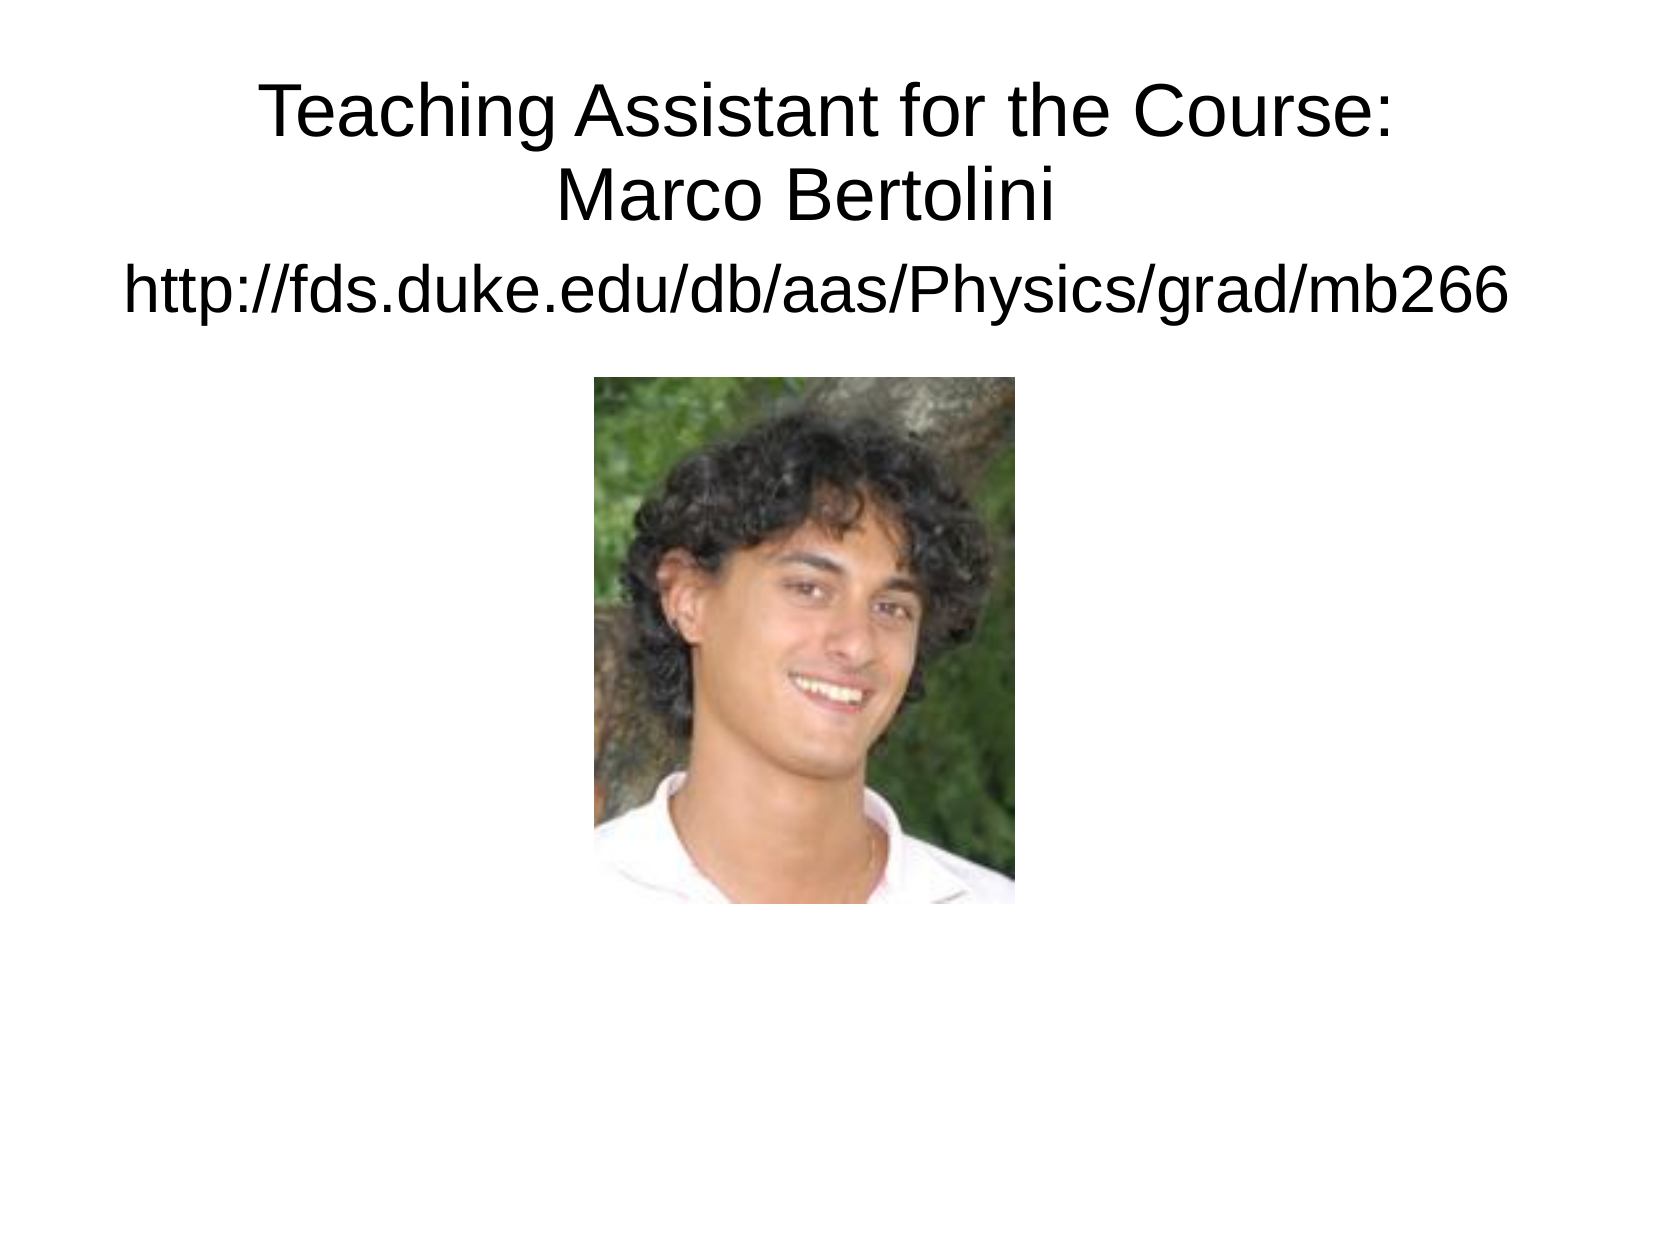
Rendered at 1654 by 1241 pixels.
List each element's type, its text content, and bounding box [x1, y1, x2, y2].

text_box http://fds.duke.edu/db/aas/Physics/grad/mb266 [108, 244, 1572, 335]
title Teaching Assistant for the Course: Marco Bertolini [82, 56, 1571, 250]
picture [594, 377, 1015, 904]
